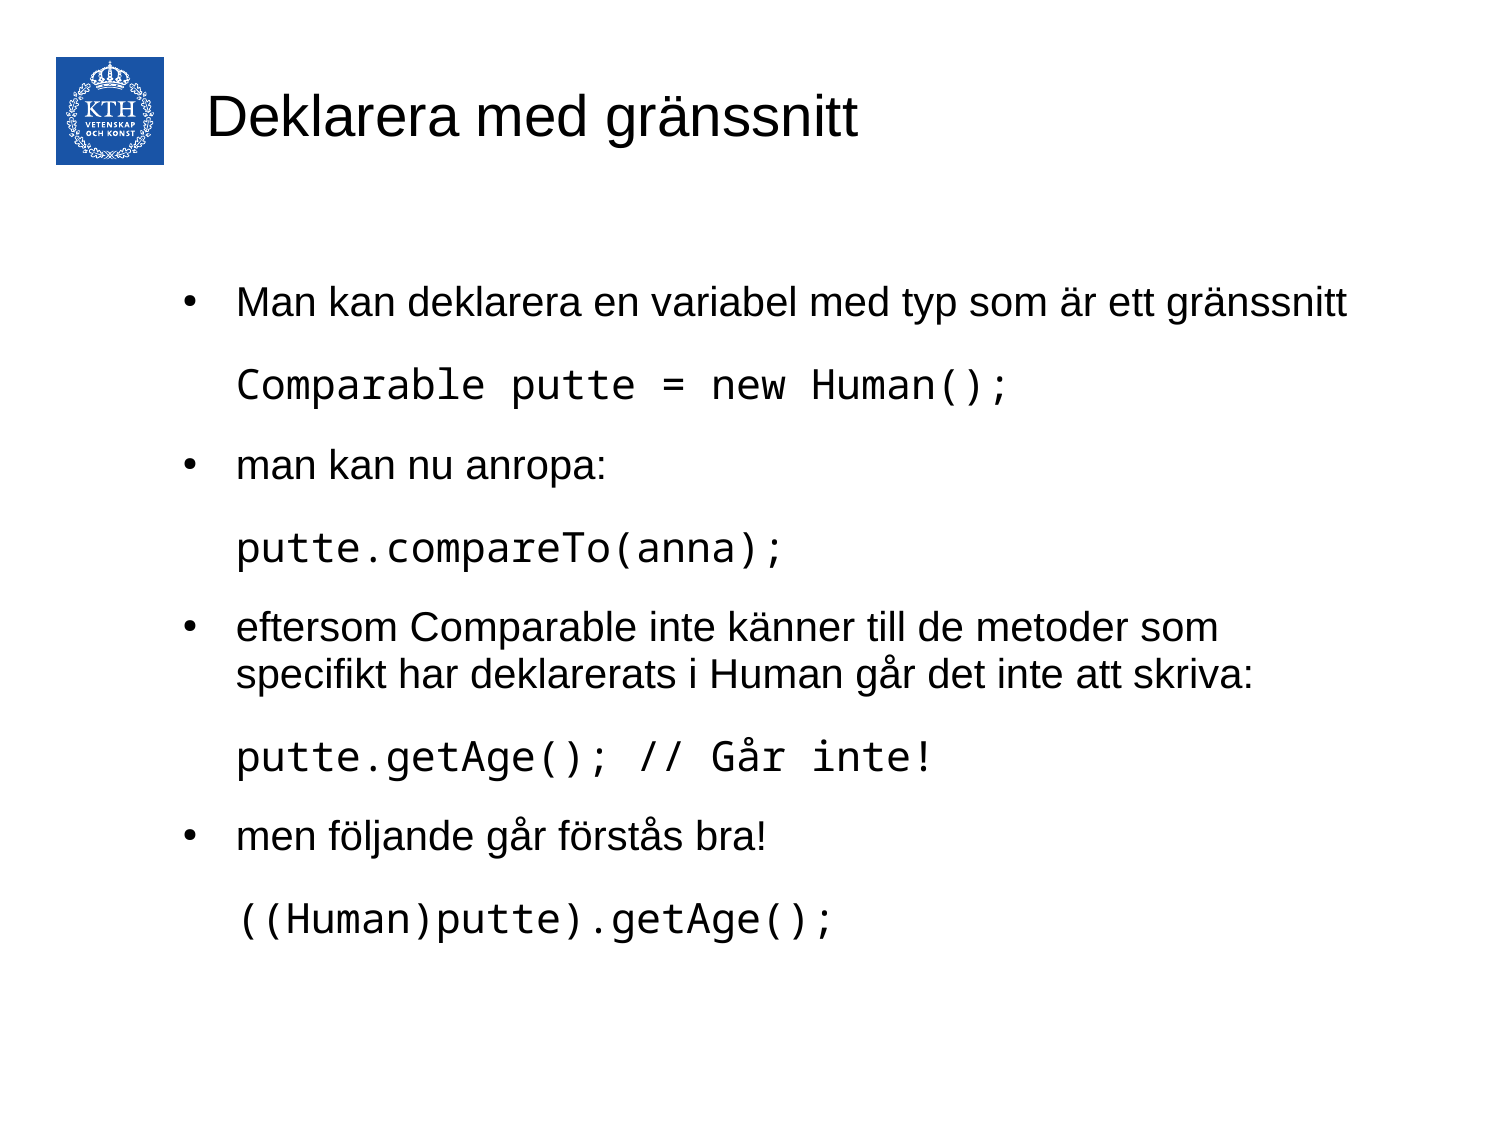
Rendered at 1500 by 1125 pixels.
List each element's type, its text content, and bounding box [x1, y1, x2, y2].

title Deklarera med gränssnitt [206, 61, 1345, 171]
list Man kan deklarera en variabel med typ som är ett gränssnitt Comparable putte = new Human(); man kan nu anropa: putte.compareTo(anna); eftersom Comparable inte känner till de metoder som specifikt har deklarerats i Human går det inte att skriva: putte.getAge(); // Går inte! men följande går förstås bra! ((Human)putte).getAge(); [165, 278, 1381, 976]
